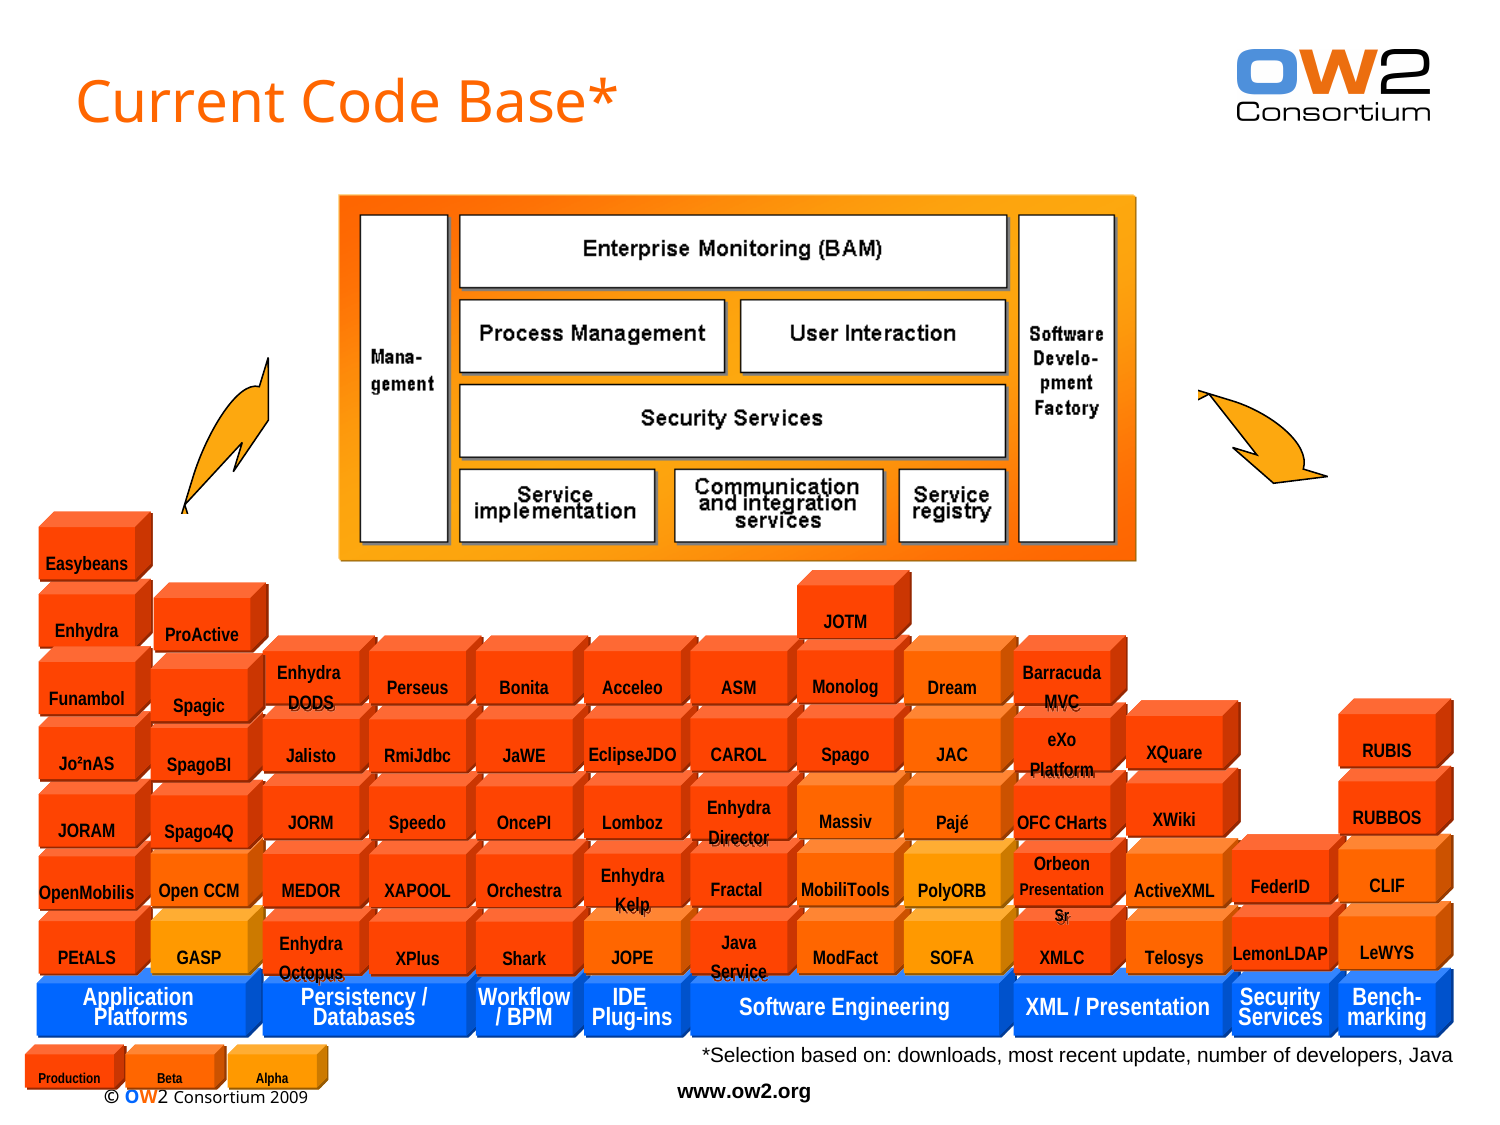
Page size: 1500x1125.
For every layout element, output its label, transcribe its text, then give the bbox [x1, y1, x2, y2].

text_box Easybeans [38, 528, 135, 580]
text_box Jo²nAS [38, 727, 135, 780]
title Current Code Base* [74, 45, 1175, 176]
text_box Beta [125, 1055, 214, 1088]
text_box JORAM [38, 795, 135, 847]
text_box Dream [903, 652, 1000, 704]
text_box Bonita [475, 652, 572, 704]
text_box JORM [262, 786, 359, 839]
text_box XPlus [369, 922, 466, 974]
text_box [156, 651, 226, 662]
text_box OncePI [475, 787, 572, 839]
text_box [1138, 362, 1328, 484]
text_box Telosys [1126, 921, 1222, 974]
text_box ProActive [153, 598, 250, 651]
text_box CLIF [1338, 850, 1435, 902]
text_box Bench- marking [1338, 984, 1435, 1036]
text_box Enhydra Kelp [584, 854, 680, 907]
text_box OFC CHarts [1013, 786, 1110, 839]
text_box RmiJdbc [369, 720, 466, 772]
text_box Orchestra [475, 855, 572, 907]
text_box Shark [475, 922, 572, 974]
text_box JaWE [475, 720, 572, 772]
text_box LeWYS [1338, 917, 1435, 969]
text_box Spago [797, 719, 893, 771]
text_box Software Engineering [690, 984, 999, 1036]
text_box PolyORB [903, 854, 1000, 907]
text_box RUBBOS [1338, 782, 1435, 834]
picture [337, 193, 1138, 563]
text_box XMLC [1013, 921, 1110, 974]
text_box Application Platforms [36, 984, 245, 1036]
text_box Spagic [150, 669, 247, 722]
text_box SpagoBI [150, 728, 247, 781]
text_box Java Service [690, 921, 787, 974]
text_box Enhydra Director [690, 787, 787, 839]
text_box PEtALS [38, 922, 135, 974]
text_box ActiveXML [1126, 854, 1222, 907]
text_box SOFA [903, 921, 1000, 974]
text_box [156, 357, 269, 594]
text_box Massiv [797, 786, 893, 838]
text_box Spago4Q [150, 796, 247, 848]
text_box eXo Platform [1013, 718, 1110, 771]
text_box Workflow / BPM [475, 984, 572, 1036]
text_box EclipseJDO [584, 719, 680, 771]
text_box MobiliTools [797, 853, 893, 906]
text_box ModFact [797, 921, 893, 974]
text_box Persistency / Databases [262, 984, 466, 1036]
text_box XQuare [1126, 716, 1222, 769]
text_box JAC [903, 719, 1000, 771]
text_box LemonLDAP [1231, 918, 1329, 970]
text_box XAPOOL [369, 855, 466, 907]
text_box OpenMobilis [38, 857, 135, 909]
text_box Pajé [903, 786, 1000, 839]
text_box RUBIS [1338, 715, 1435, 767]
text_box FederID [1231, 850, 1329, 903]
text_box Lomboz [584, 786, 680, 839]
text_box Production [24, 1055, 114, 1088]
text_box IDE Plug-ins [584, 984, 680, 1036]
text_box *Selection based on: downloads, most recent update, number of developers, Java [687, 1037, 1468, 1075]
text_box Speedo [369, 787, 466, 839]
text_box CAROL [690, 719, 787, 771]
text_box Acceleo [584, 652, 680, 704]
text_box Perseus [369, 652, 466, 704]
text_box MEDOR [262, 854, 359, 907]
text_box XML / Presentation [1013, 984, 1222, 1036]
text_box Open CCM [150, 854, 247, 907]
text_box JOTM [797, 586, 893, 638]
text_box Enhydra DODS [262, 652, 359, 704]
text_box Alpha [227, 1055, 316, 1088]
text_box ASM [690, 652, 787, 704]
text_box Barracuda MVC [1013, 651, 1110, 704]
text_box Jalisto [262, 719, 359, 772]
text_box JOPE [584, 921, 680, 974]
text_box Enhydra [38, 595, 135, 647]
text_box Security Services [1231, 984, 1329, 1036]
text_box Orbeon Presentation Sr [1013, 853, 1110, 906]
text_box GASP [150, 921, 247, 974]
text_box Fractal [690, 854, 787, 906]
text_box Enhydra Octopus [262, 922, 359, 974]
text_box Funambol [38, 662, 135, 715]
text_box XWiki [1126, 784, 1222, 836]
text_box Monolog [797, 651, 893, 703]
